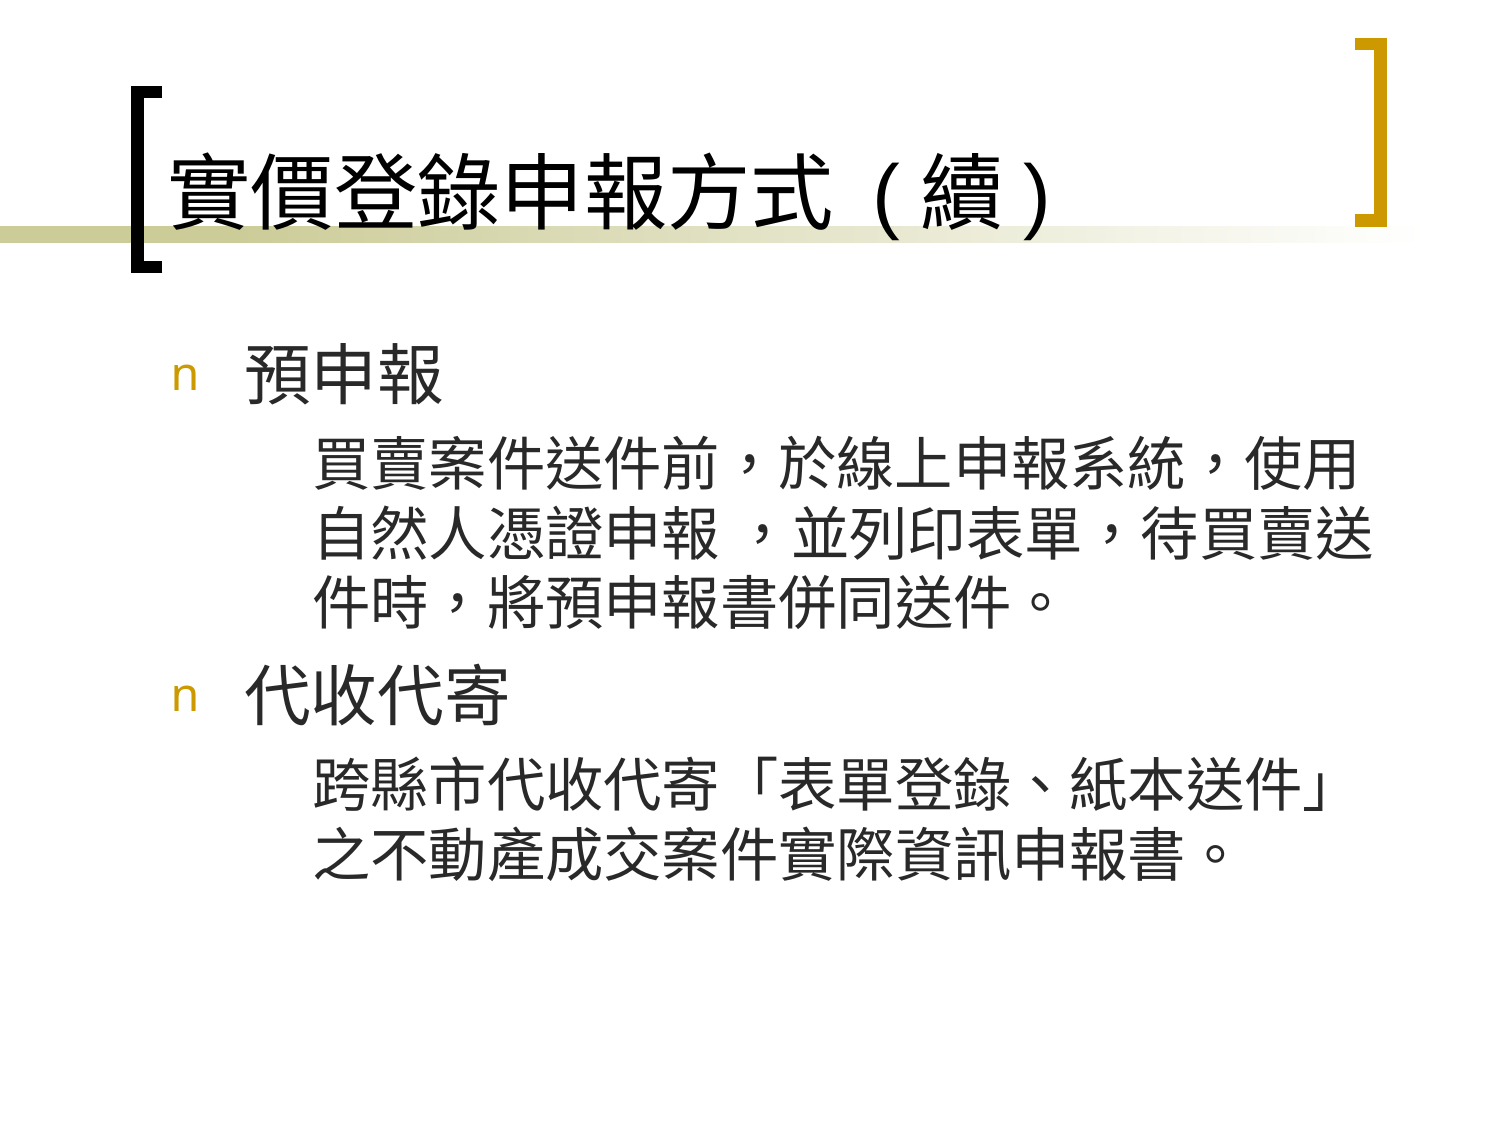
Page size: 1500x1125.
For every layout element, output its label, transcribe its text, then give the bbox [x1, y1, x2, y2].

list 預申報 買賣案件送件前，於線上申報系統，使用自然人憑證申報 ，並列印表單，待買賣送件時，將預申報書併同送件。 代收代寄 跨縣市代收代寄「表單登錄、紙本送件」之不動產成交案件實際資訊申報書。 [155, 324, 1413, 1000]
title 實價登錄申報方式 (續) [152, 15, 1328, 248]
